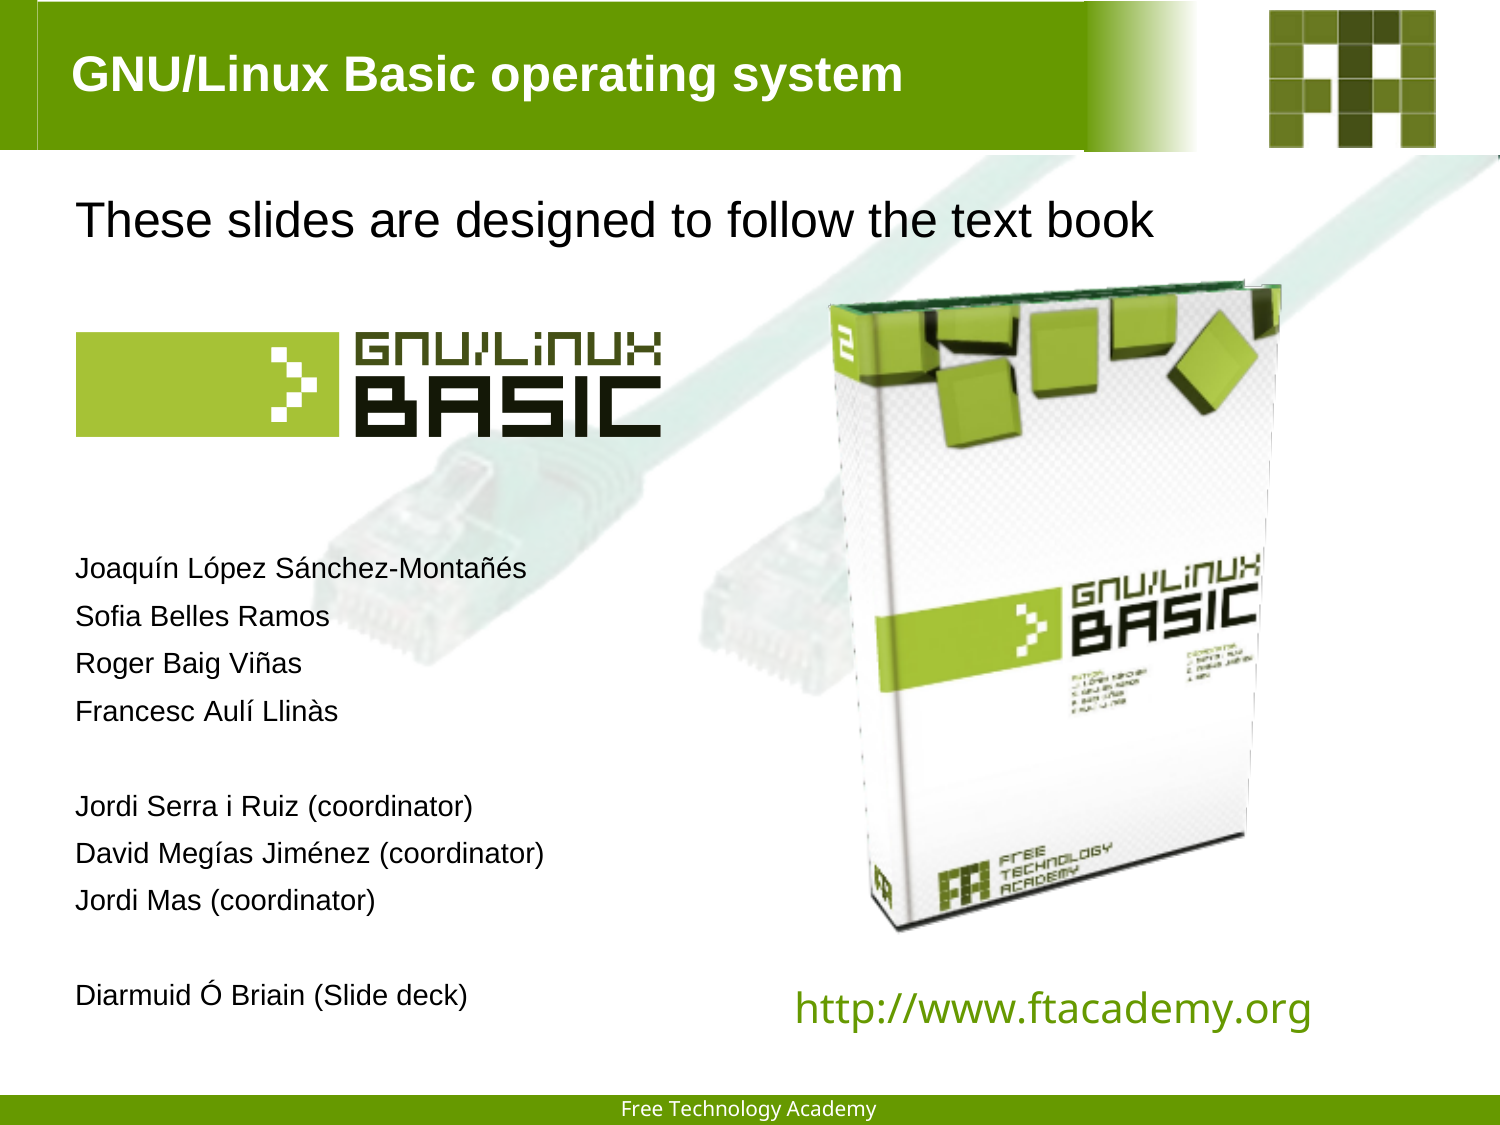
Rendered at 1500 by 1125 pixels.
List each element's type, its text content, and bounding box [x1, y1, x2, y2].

picture [808, 262, 1293, 946]
title GNU/Linux Basic operating system [56, 1, 1107, 152]
subtitle These slides are designed to follow the text book Joaquín López Sánchez-Montañés Sofia Belles Ramos Roger Baig Viñas Francesc Aulí Llinàs Jordi Serra i Ruiz (coordinator) David Megías Jiménez (coordinator) Jordi Mas (coordinator) Diarmuid Ó Briain (Slide deck) [75, 187, 1426, 1060]
text_box http://www.ftacademy.org [779, 974, 1359, 1040]
picture [1269, 10, 1436, 148]
picture [76, 332, 661, 438]
